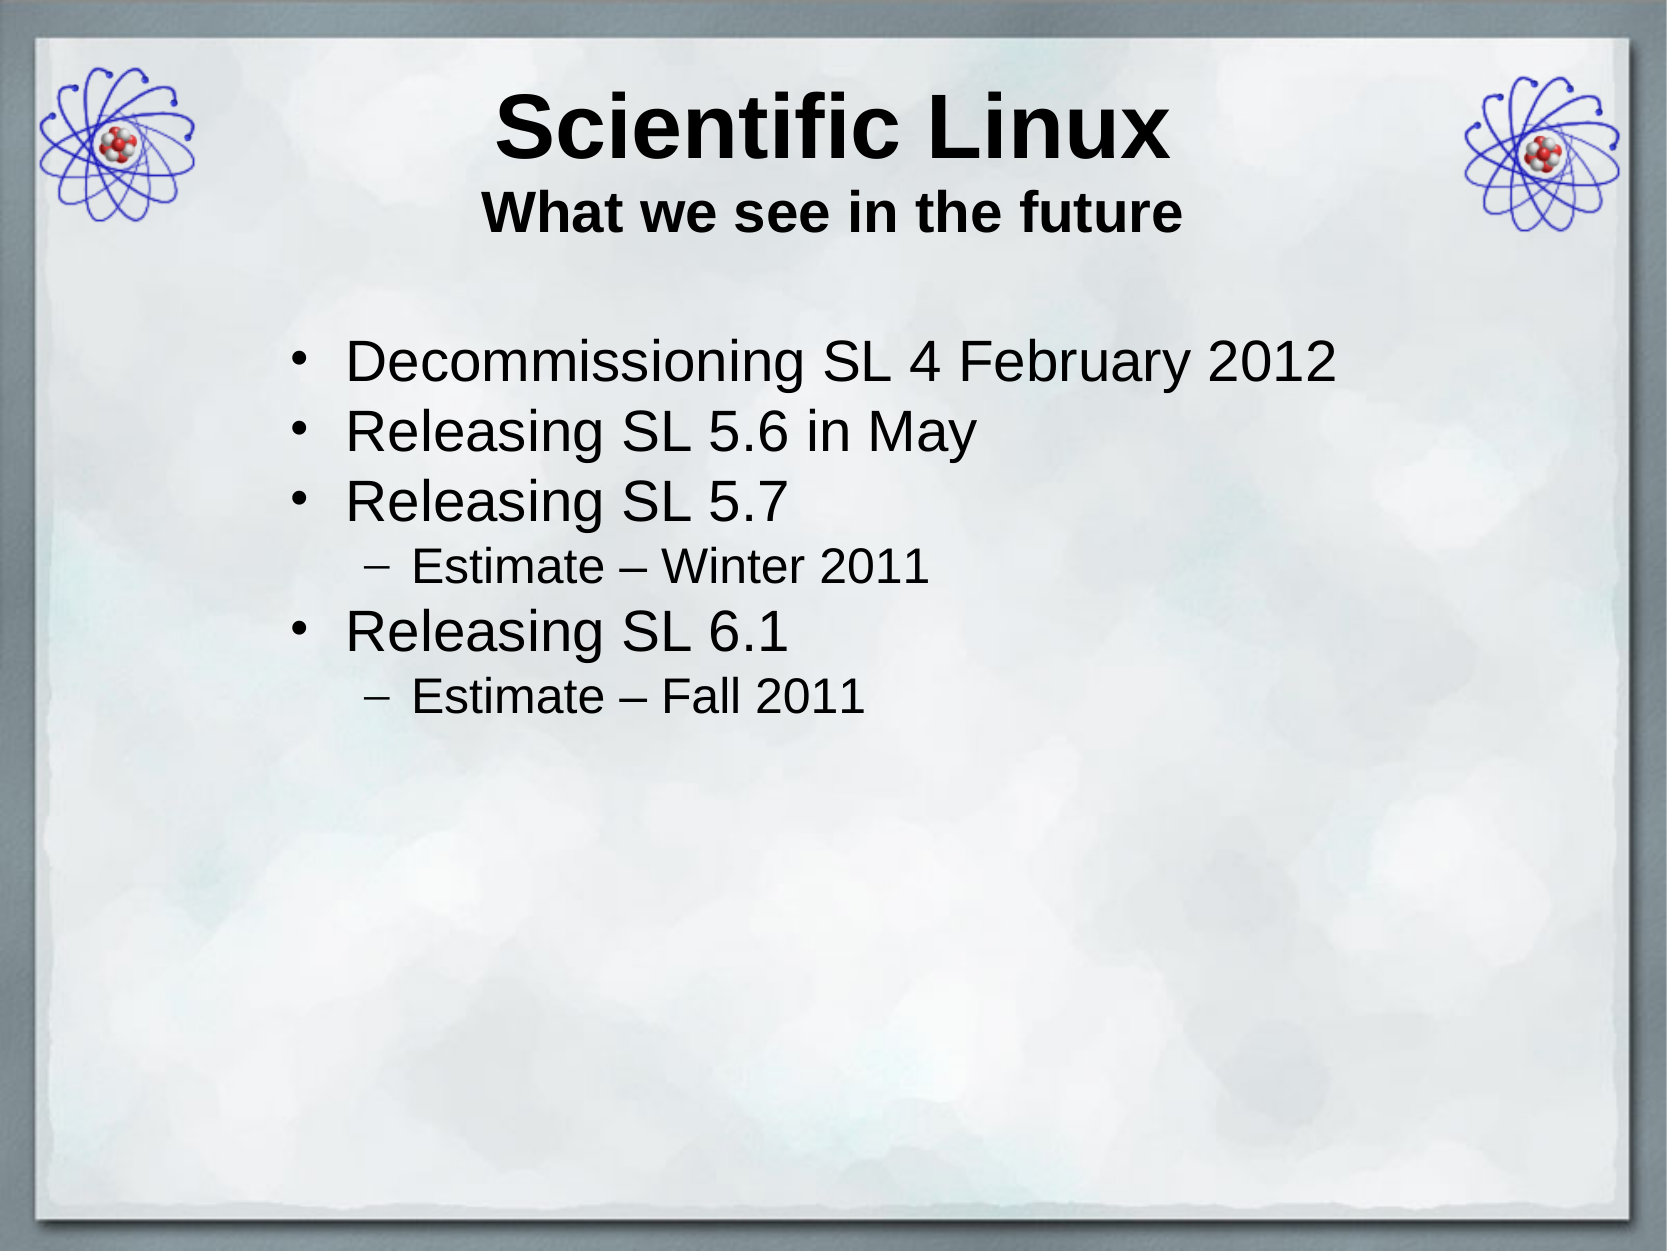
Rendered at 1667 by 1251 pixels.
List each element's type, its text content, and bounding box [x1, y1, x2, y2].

picture [0, 0, 1667, 1251]
text_box Decommissioning SL 4 February 2012 Releasing SL 5.6 in May Releasing SL 5.7 Estimate – Winter 2011 Releasing SL 6.1 Estimate – Fall 2011 [274, 315, 1393, 938]
title Scientific Linux What we see in the future [289, 75, 1378, 246]
